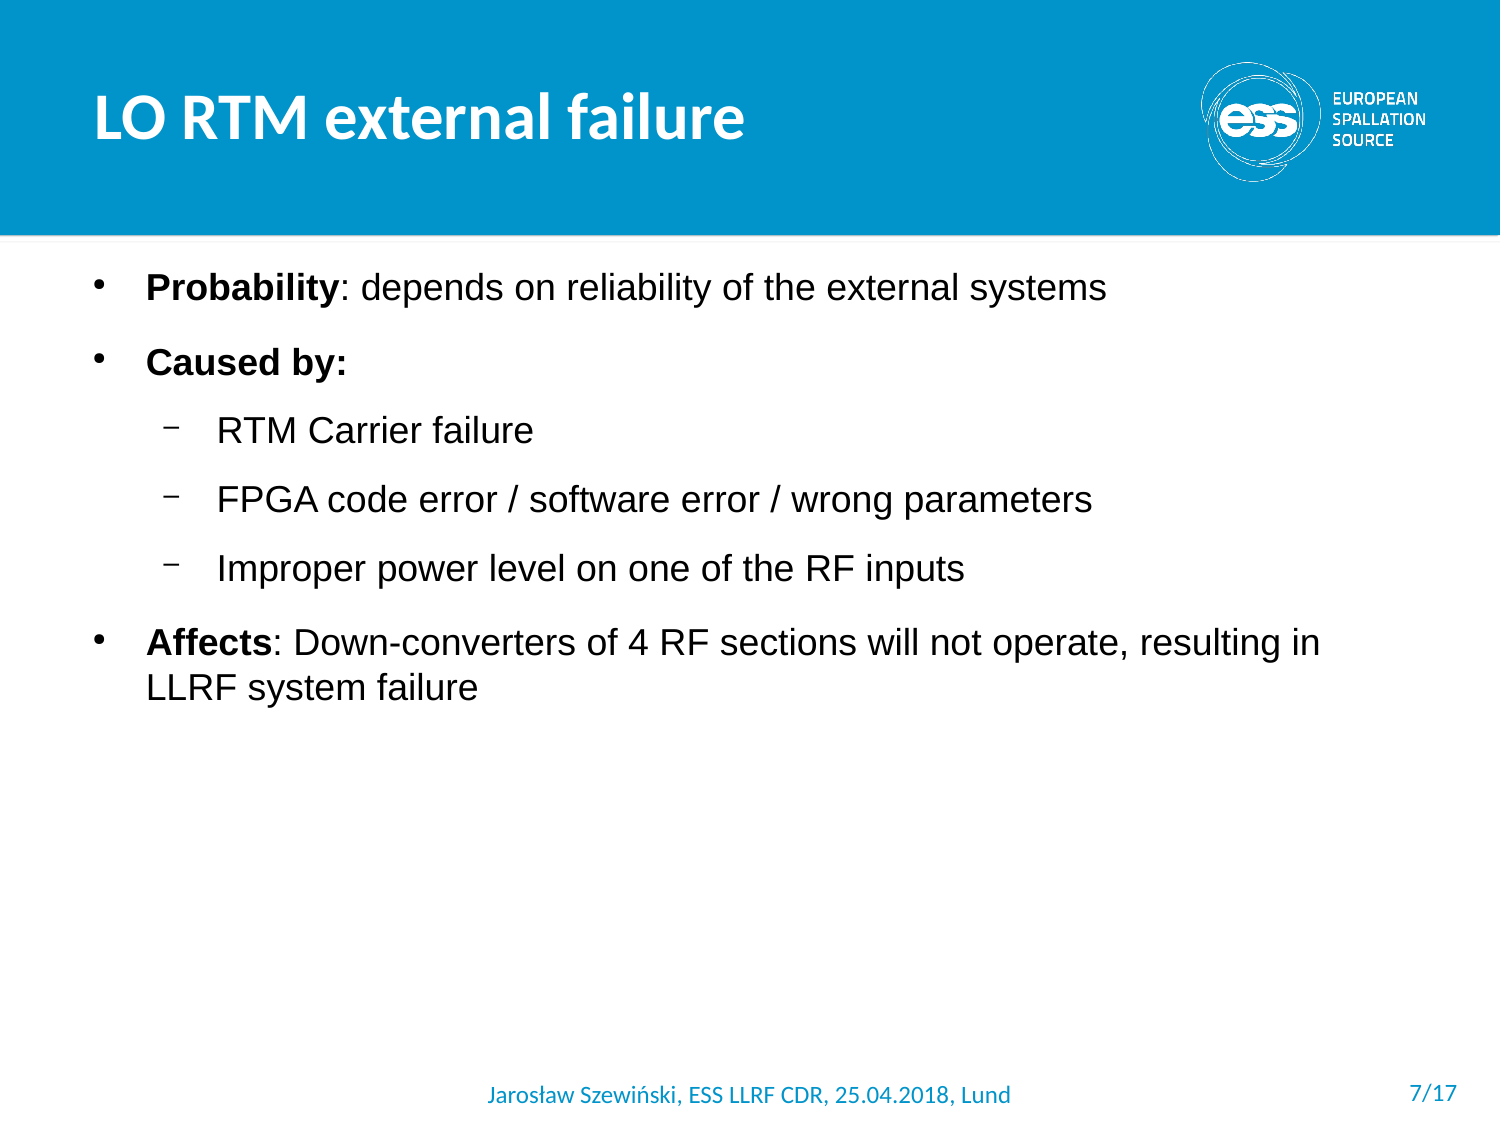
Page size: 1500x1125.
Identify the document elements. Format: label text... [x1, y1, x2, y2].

list Probability: depends on reliability of the external systems Caused by: RTM Carrier failure FPGA code error / software error / wrong parameters Improper power level on one of the RF inputs Affects: Down-converters of 4 RF sections will not operate, resulting in LLRF system failure [75, 263, 1399, 1057]
picture [1388, 93, 1394, 104]
picture [1377, 93, 1385, 104]
text_box Jarosław Szewiński, ESS LLRF CDR, 25.04.2018, Lund [11, 1073, 1489, 1114]
picture [1408, 93, 1412, 104]
picture [1381, 119, 1389, 124]
picture [1386, 134, 1392, 146]
text_box LO RTM external failure [94, 19, 1373, 207]
